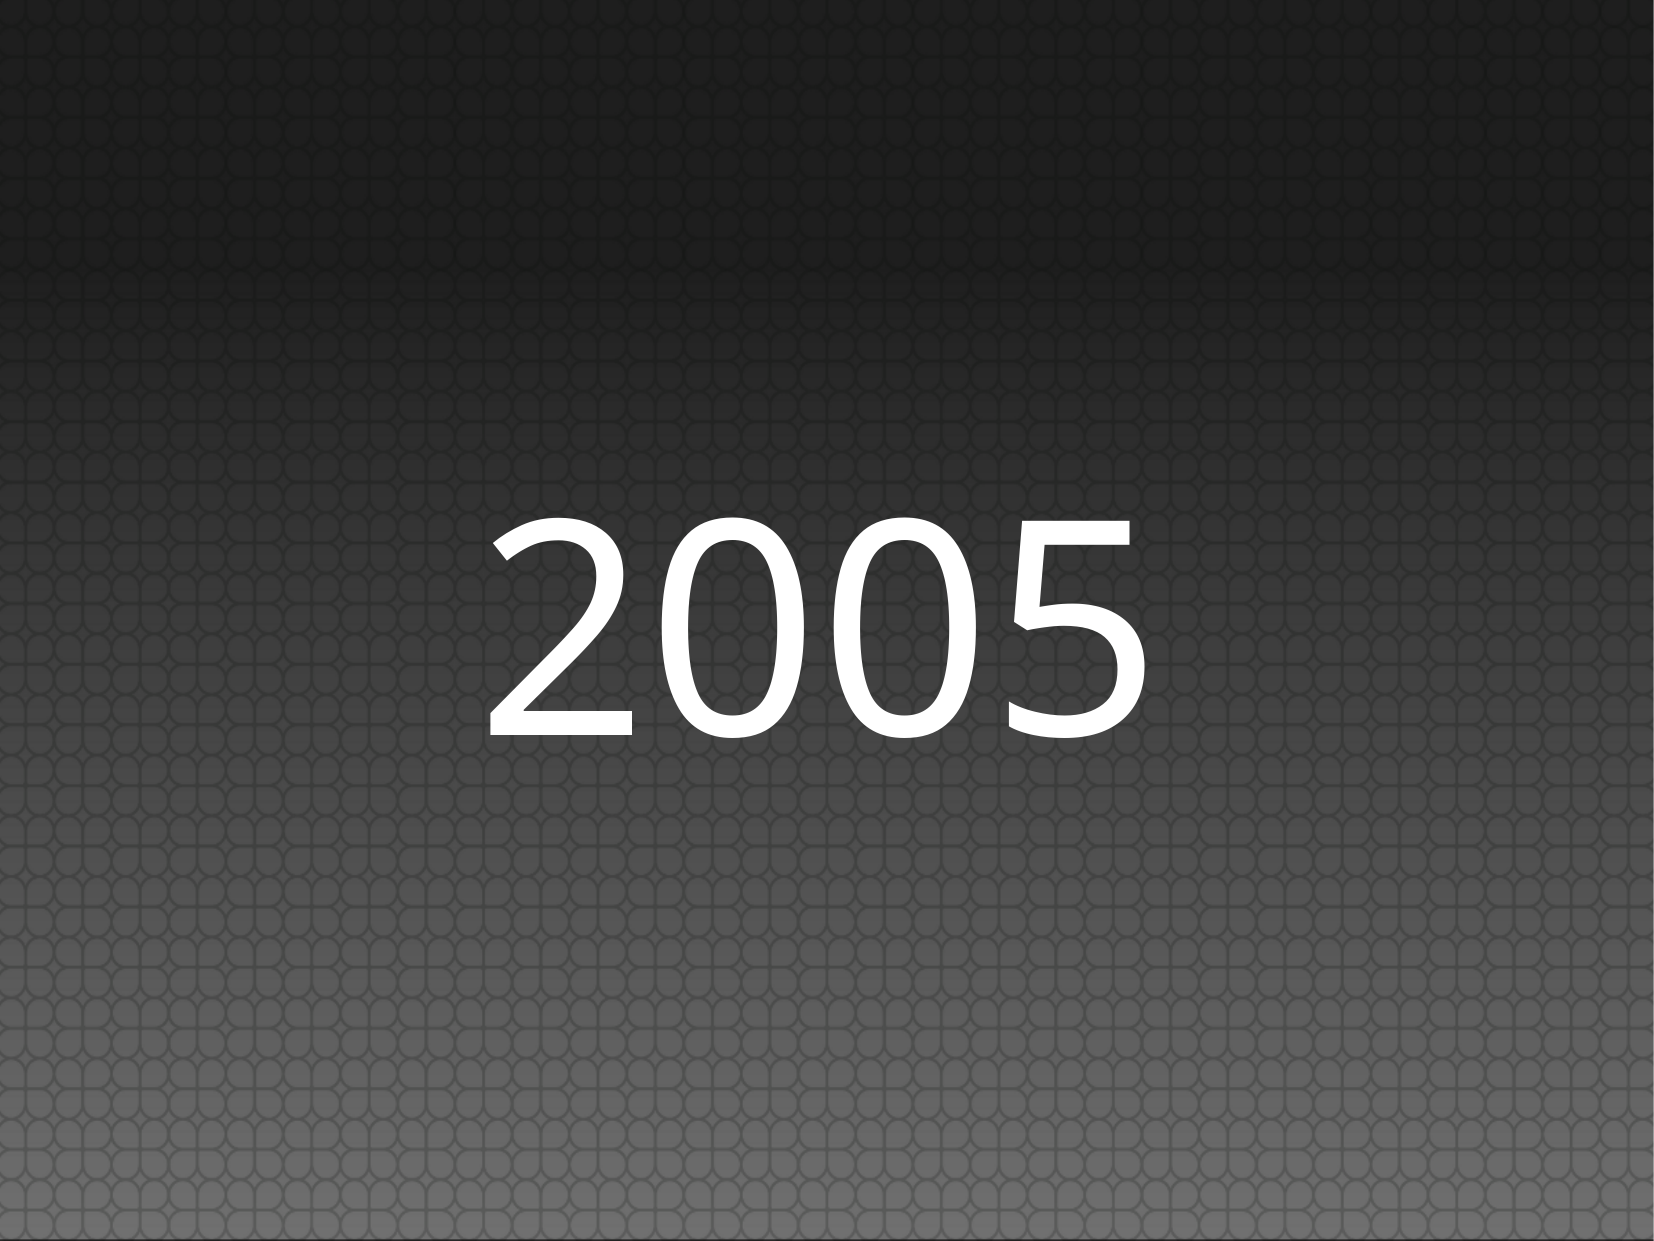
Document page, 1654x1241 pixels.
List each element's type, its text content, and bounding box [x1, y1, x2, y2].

picture [0, 0, 1654, 1241]
title 2005 [75, 451, 1564, 787]
